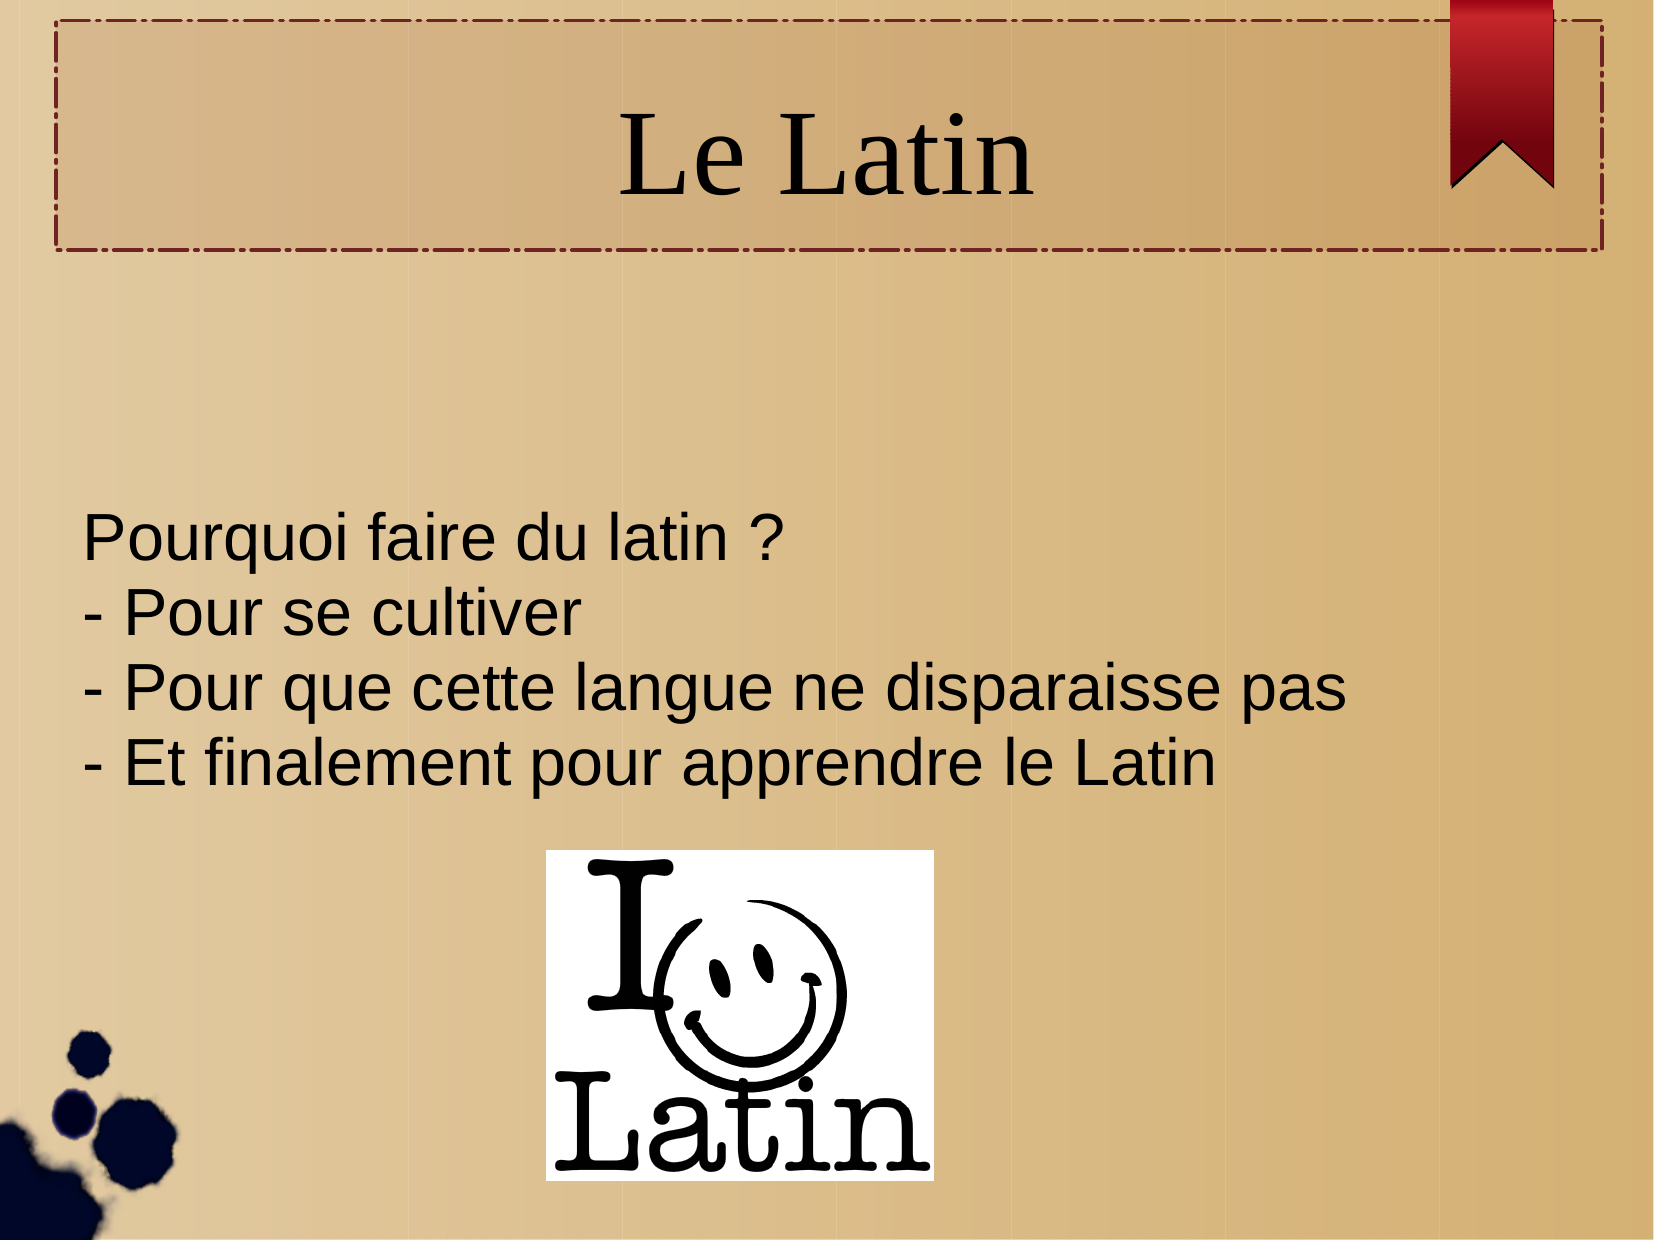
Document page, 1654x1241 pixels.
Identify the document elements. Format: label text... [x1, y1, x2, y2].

subtitle Pourquoi faire du latin ? - Pour se cultiver - Pour que cette langue ne disparaisse pas - Et finalement pour apprendre le Latin [82, 290, 1538, 1010]
title Le Latin [82, 49, 1571, 257]
picture [546, 850, 934, 1181]
